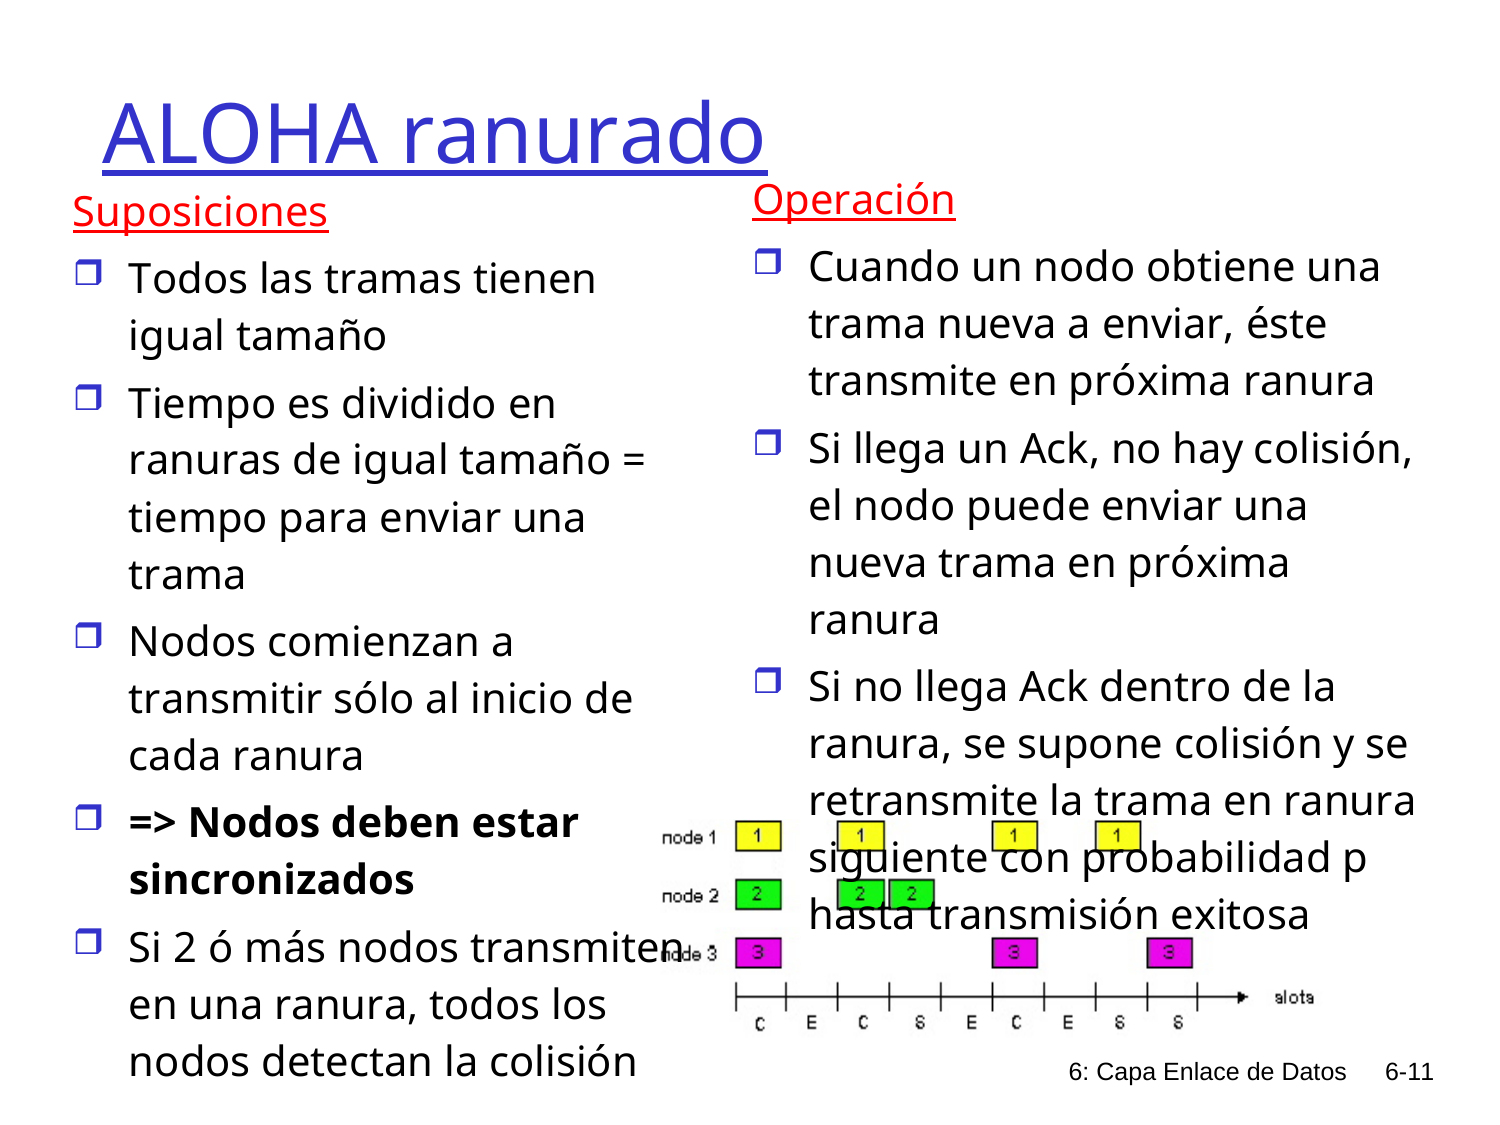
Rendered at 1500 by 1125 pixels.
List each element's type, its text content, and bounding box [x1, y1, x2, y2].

picture [579, 819, 1405, 1045]
title ALOHA ranurado [87, 37, 1363, 225]
list Operación Cuando un nodo obtiene una trama nueva a enviar, éste transmite en próxima ranura Si llega un Ack, no hay colisión, el nodo puede enviar una nueva trama en próxima ranura Si no llega Ack dentro de la ranura, se supone colisión y se retransmite la trama en ranura siguiente con probabilidad p hasta transmisión exitosa [737, 162, 1449, 925]
list Suposiciones Todos las tramas tienen igual tamaño Tiempo es dividido en ranuras de igual tamaño = tiempo para enviar una trama Nodos comienzan a transmitir sólo al inicio de cada ranura => Nodos deben estar sincronizados Si 2 ó más nodos transmiten en una ranura, todos los nodos detectan la colisión [58, 173, 713, 937]
